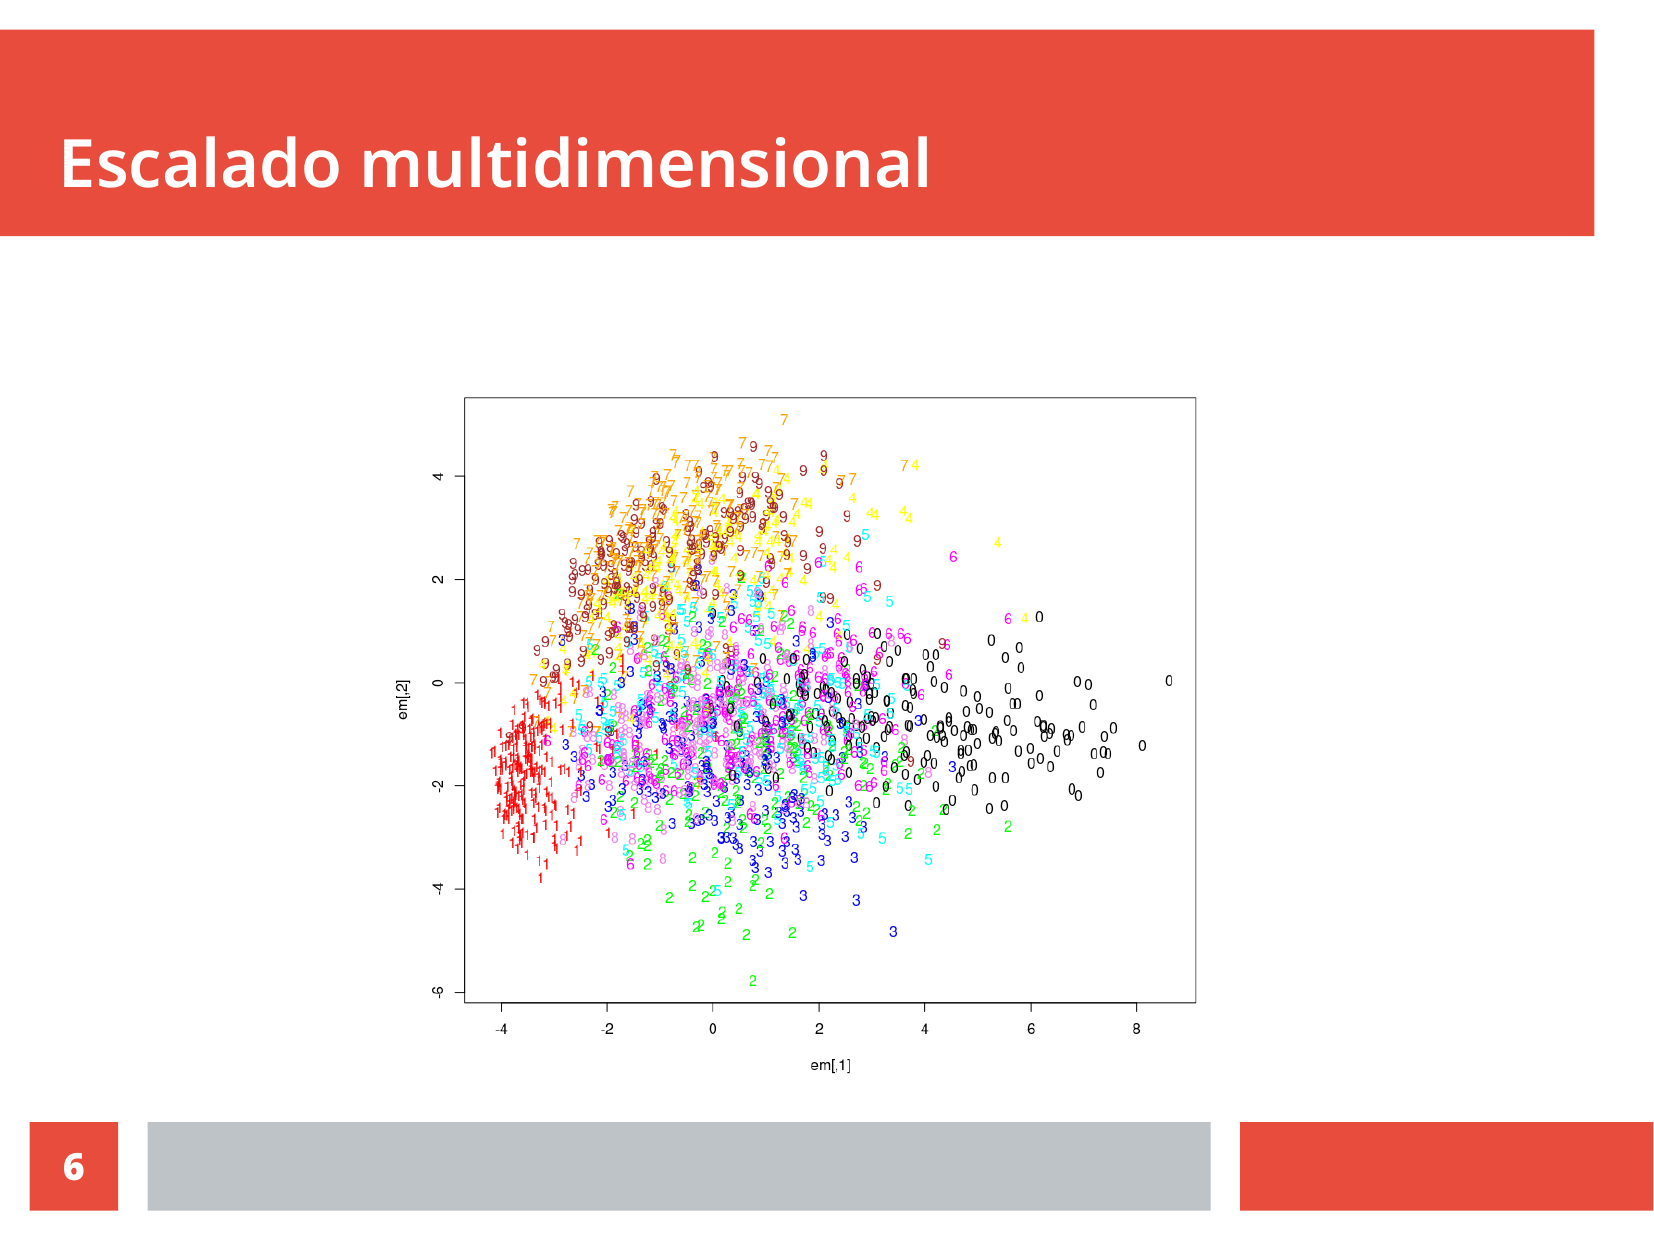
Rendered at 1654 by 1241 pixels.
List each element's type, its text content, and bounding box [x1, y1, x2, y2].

picture [391, 324, 1233, 1093]
title Escalado multidimensional [59, 59, 1595, 207]
